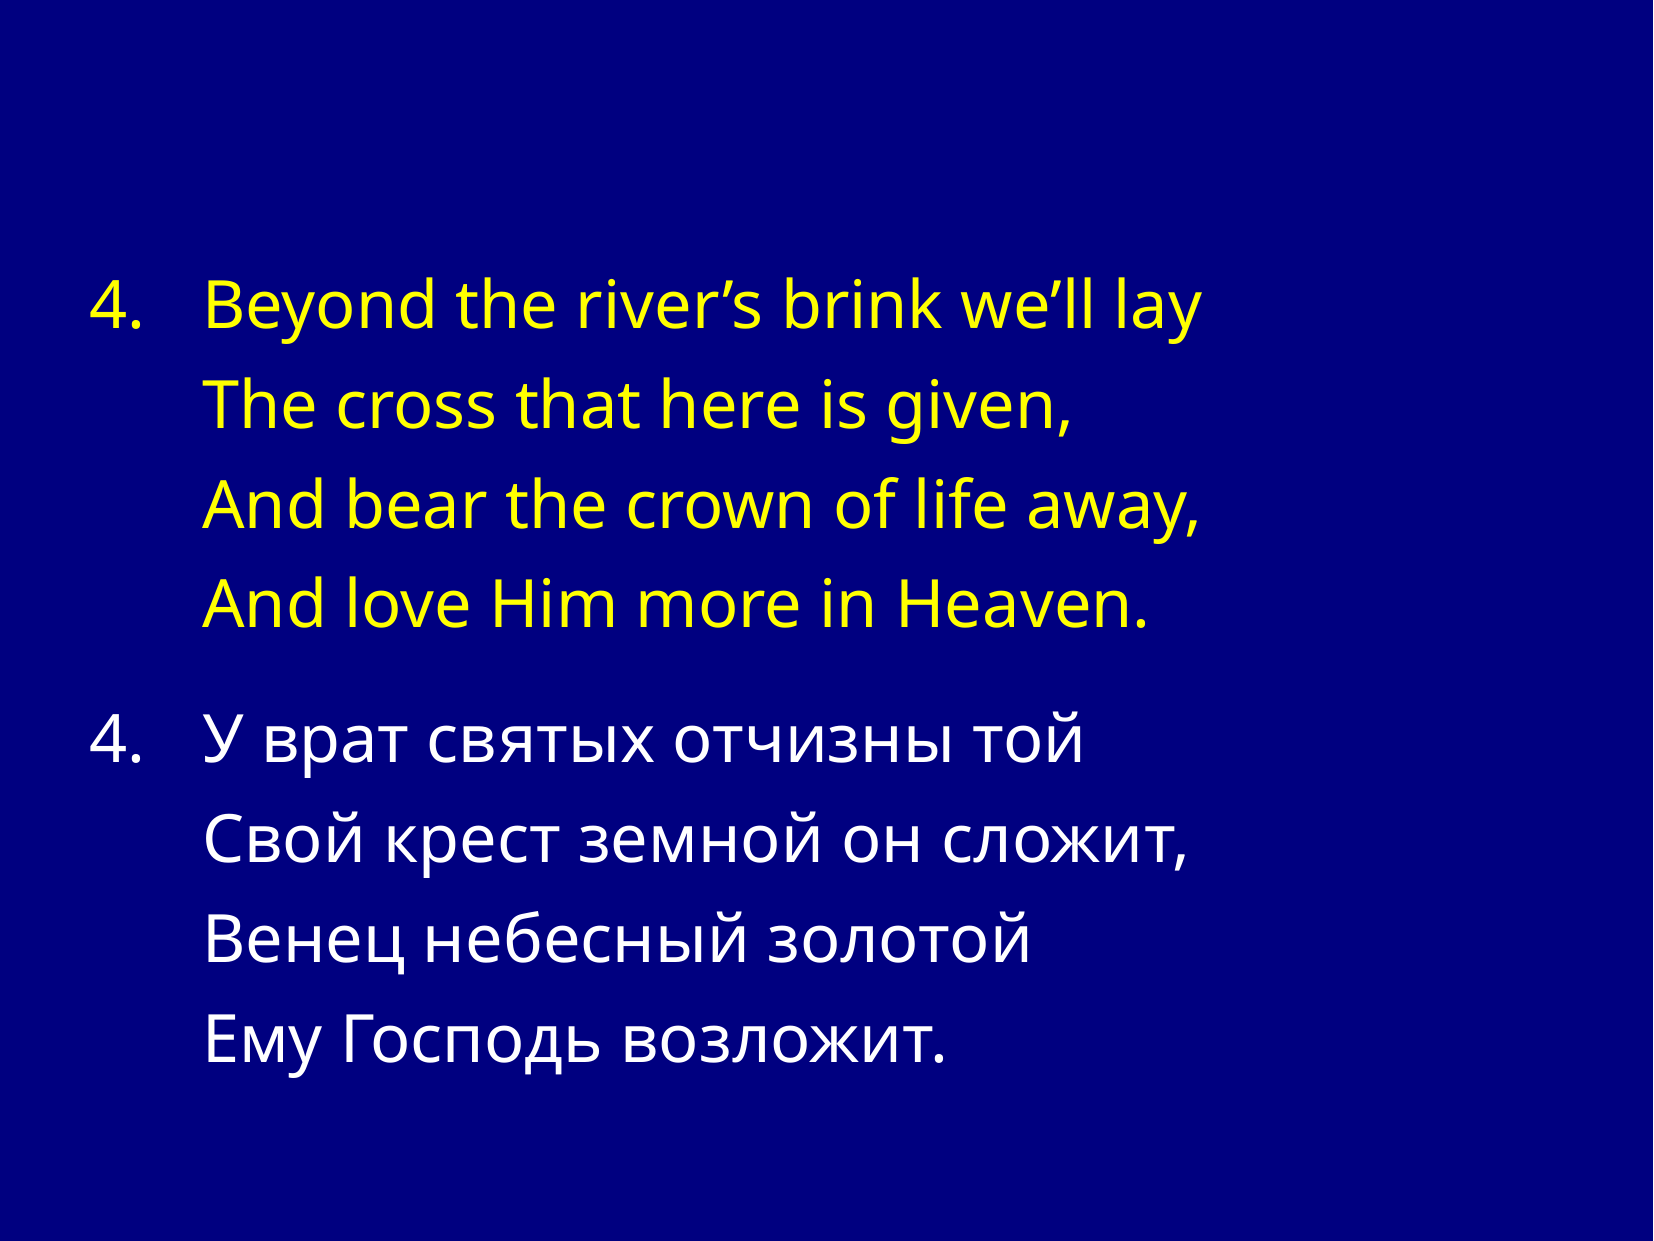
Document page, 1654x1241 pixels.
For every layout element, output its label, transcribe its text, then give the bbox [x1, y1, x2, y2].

text_box 4. Beyond the river’s brink we’ll lay The cross that here is given, And bear the crown of life away, And love Him more in Heaven. [75, 150, 1576, 638]
text_box 4. У врат святых отчизны той Свой крест земной он сложит, Венец небесный золотой Ему Господь возложит. [75, 675, 1576, 1163]
